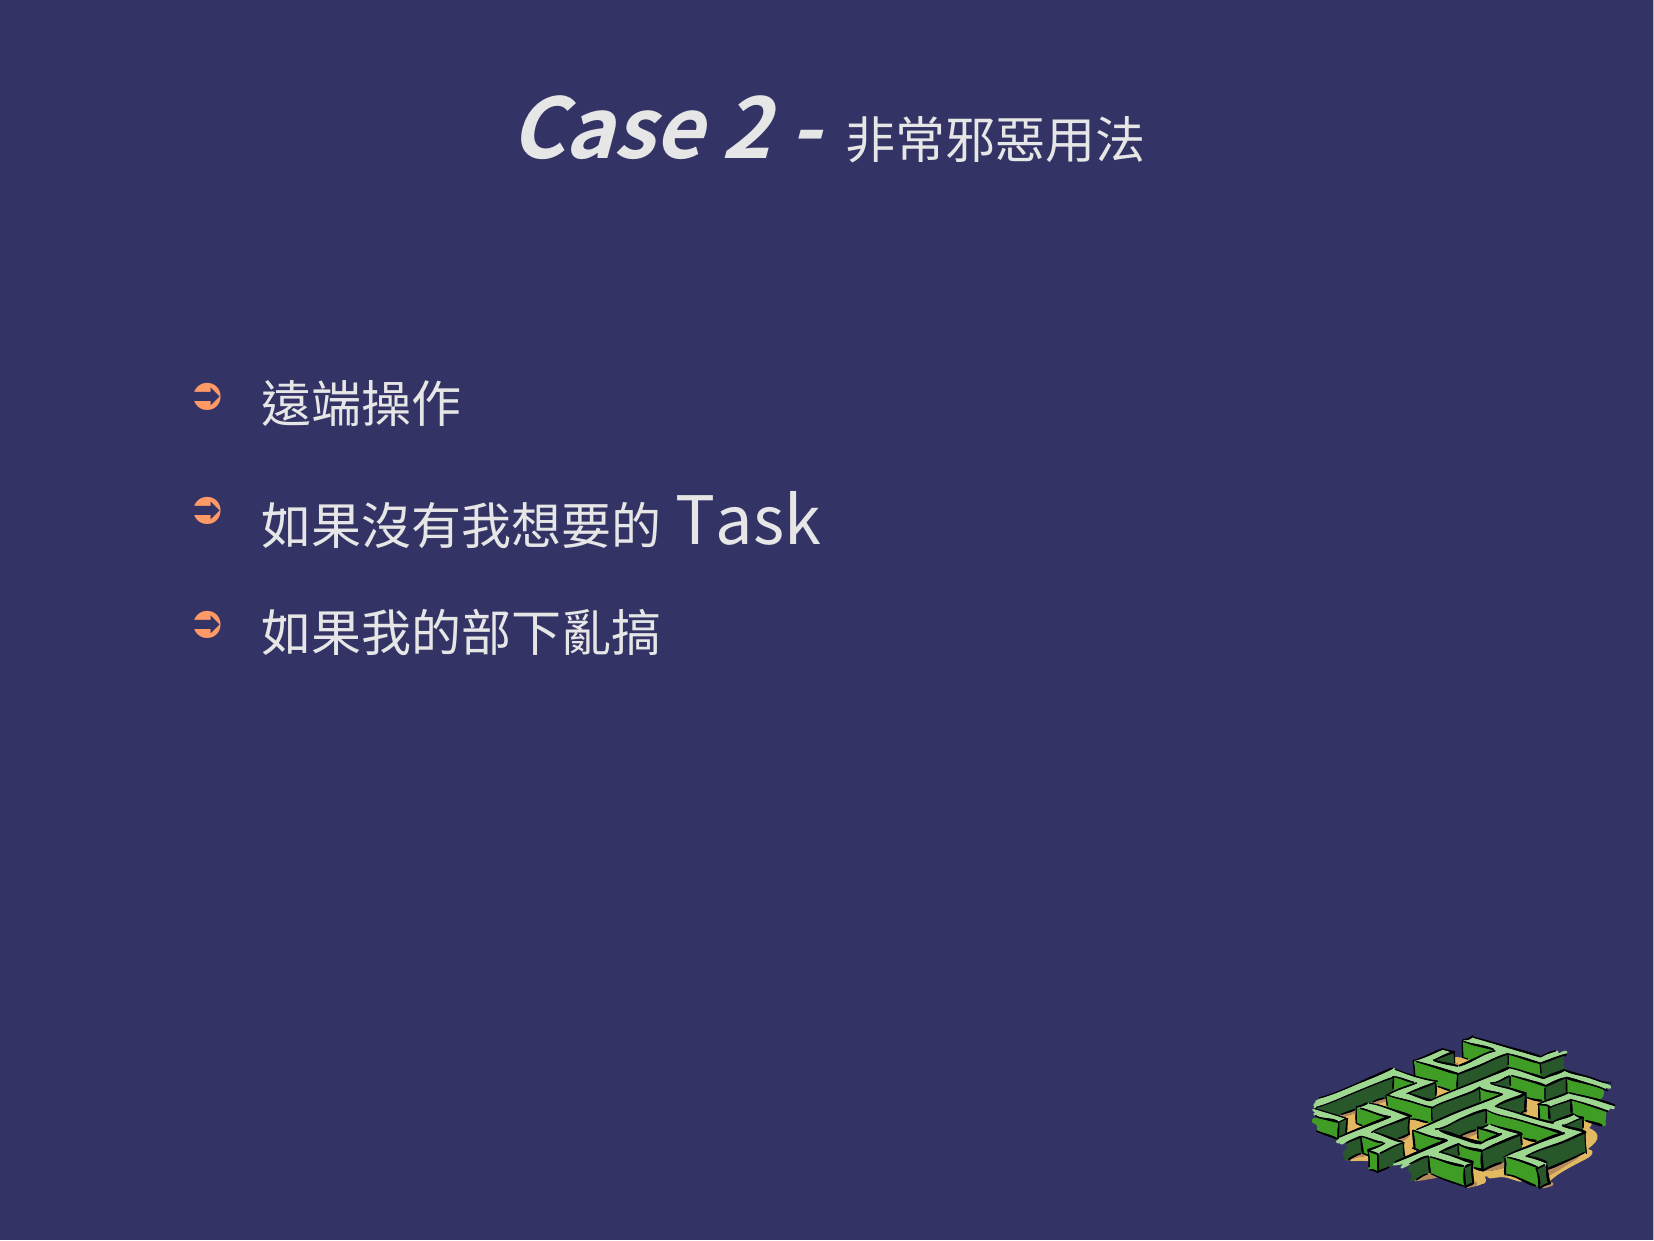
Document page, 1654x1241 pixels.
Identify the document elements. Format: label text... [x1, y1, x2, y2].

list 遠端操作 如果沒有我想要的Task 如果我的部下亂搞 [178, 364, 1570, 1147]
title Case 2 -非常邪惡用法 [121, 19, 1534, 227]
